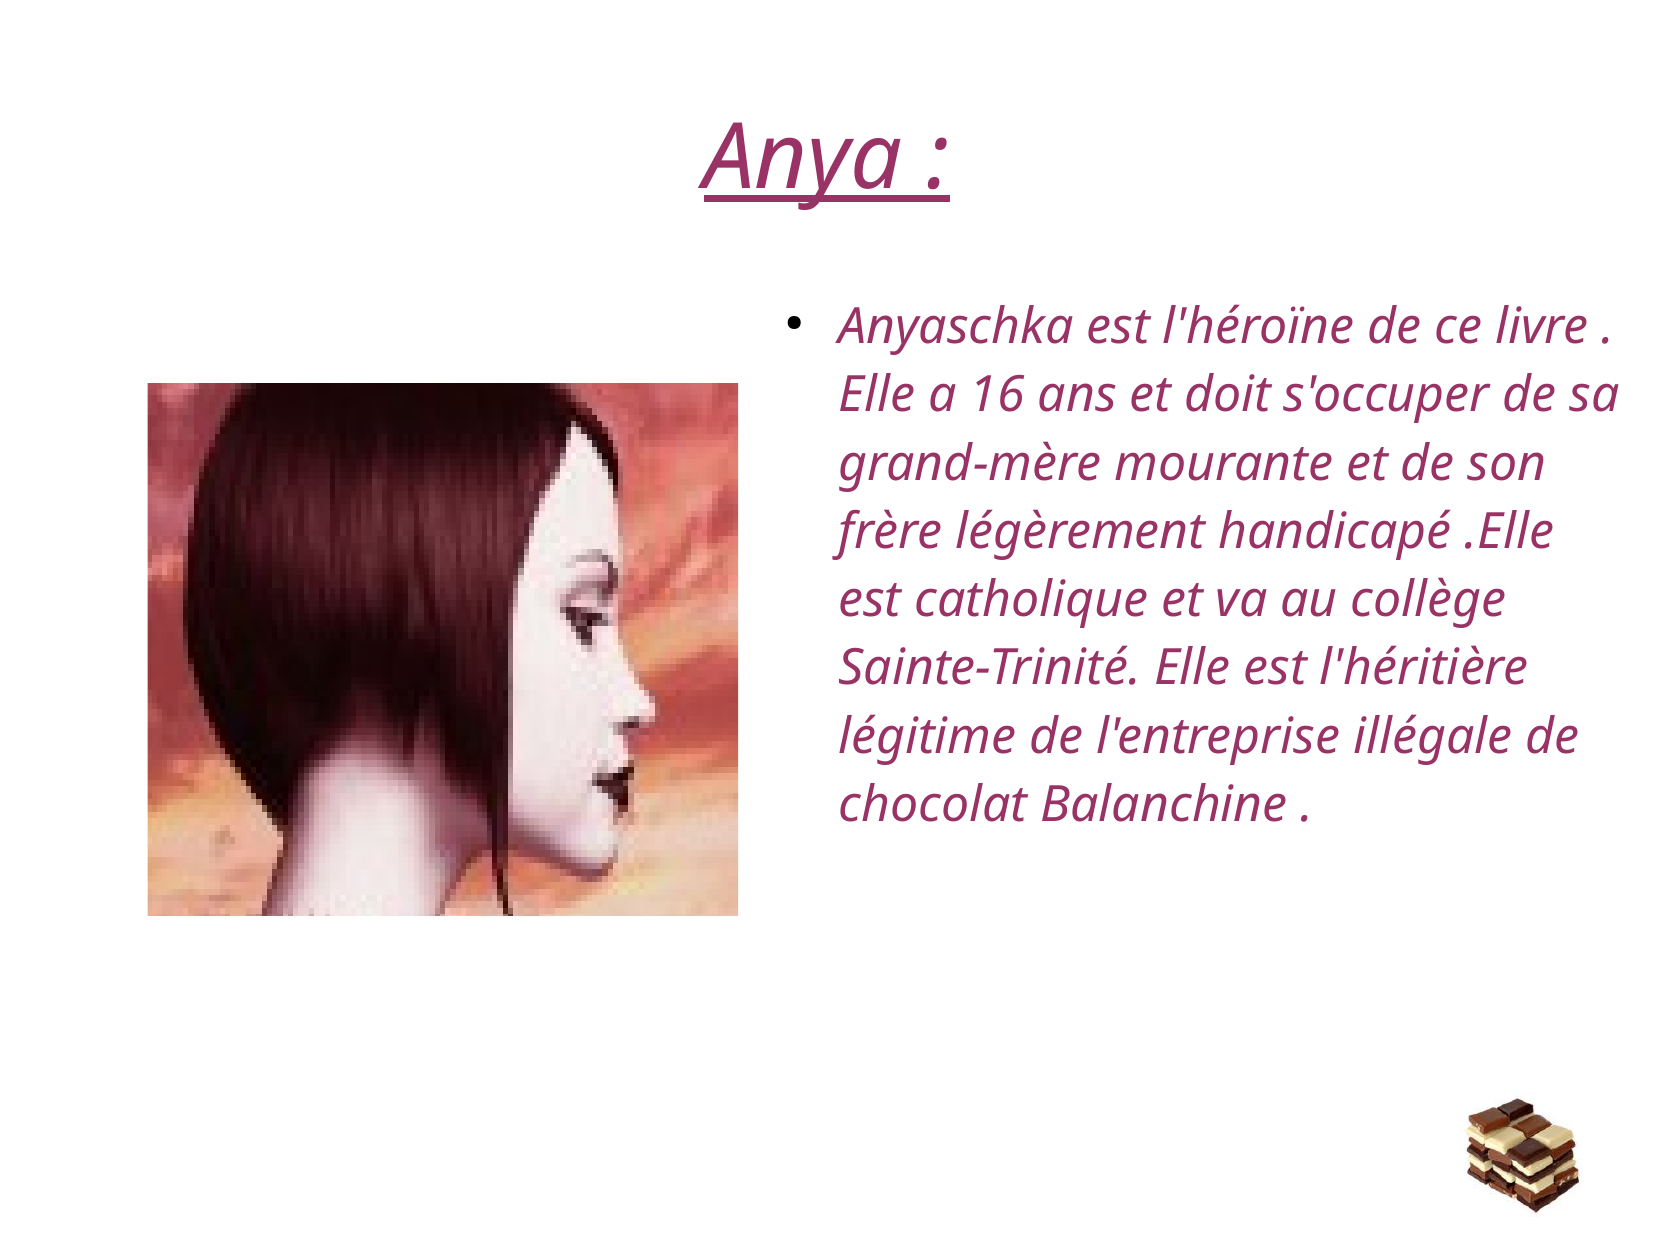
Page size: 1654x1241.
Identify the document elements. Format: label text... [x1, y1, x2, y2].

picture [1446, 1092, 1595, 1217]
picture [147, 383, 739, 916]
title Anya : [82, 49, 1571, 257]
list Anyaschka est l'héroïne de ce livre . Elle a 16 ans et doit s'occuper de sa grand-mère mourante et de son frère légèrement handicapé .Elle est catholique et va au collège Sainte-Trinité. Elle est l'héritière légitime de l'entreprise illégale de chocolat Balanchine . [767, 290, 1625, 827]
